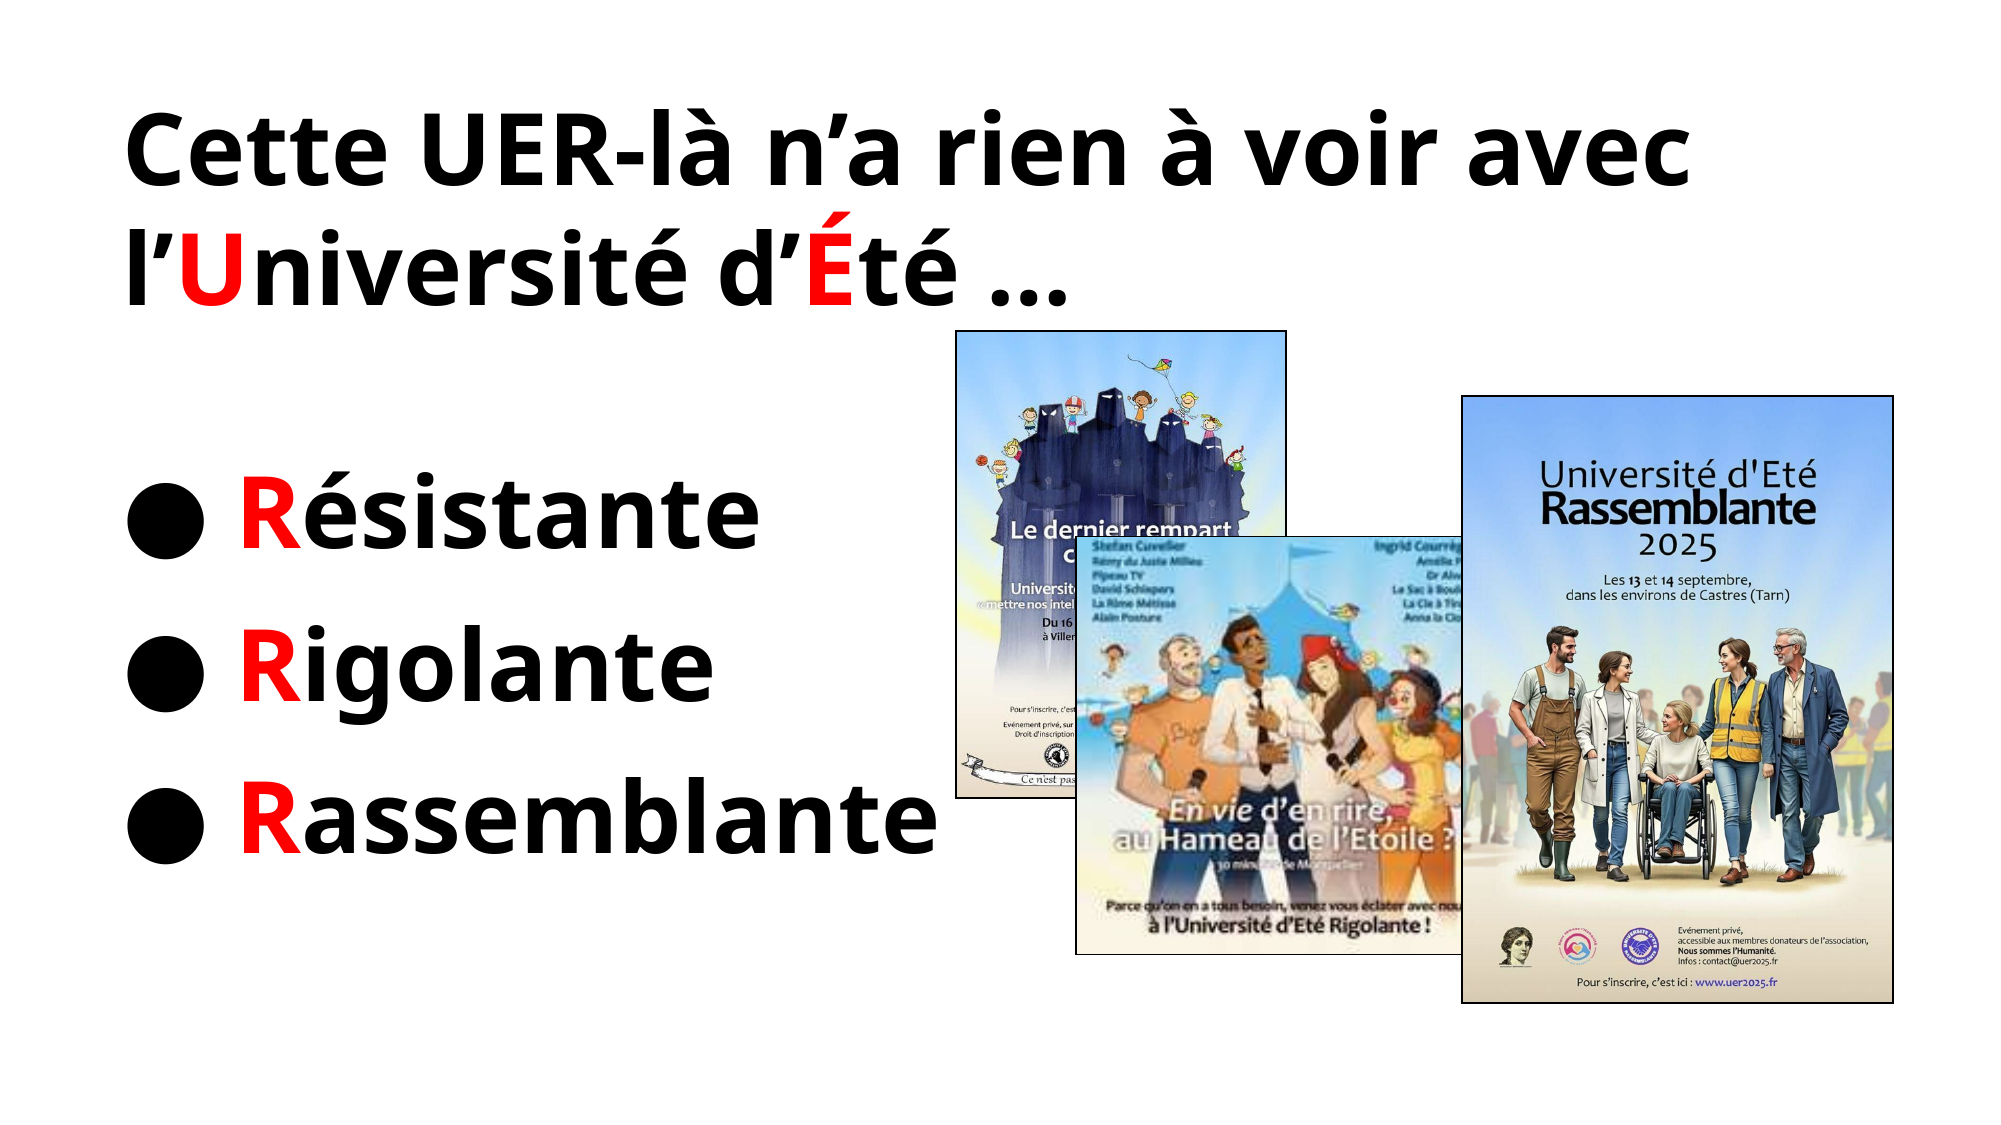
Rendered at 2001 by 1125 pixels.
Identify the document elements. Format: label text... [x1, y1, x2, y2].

picture [956, 731, 1075, 746]
picture [956, 578, 1075, 594]
text_box Rassemblante [107, 746, 1109, 883]
text_box Rigolante [107, 594, 1109, 731]
text_box Cette UER-là n’a rien à voir avec l’Université d’Été … [107, 78, 1749, 336]
text_box Résistante [107, 441, 1109, 578]
picture [1462, 396, 1893, 1003]
picture [956, 331, 1286, 536]
picture [1076, 537, 1461, 954]
